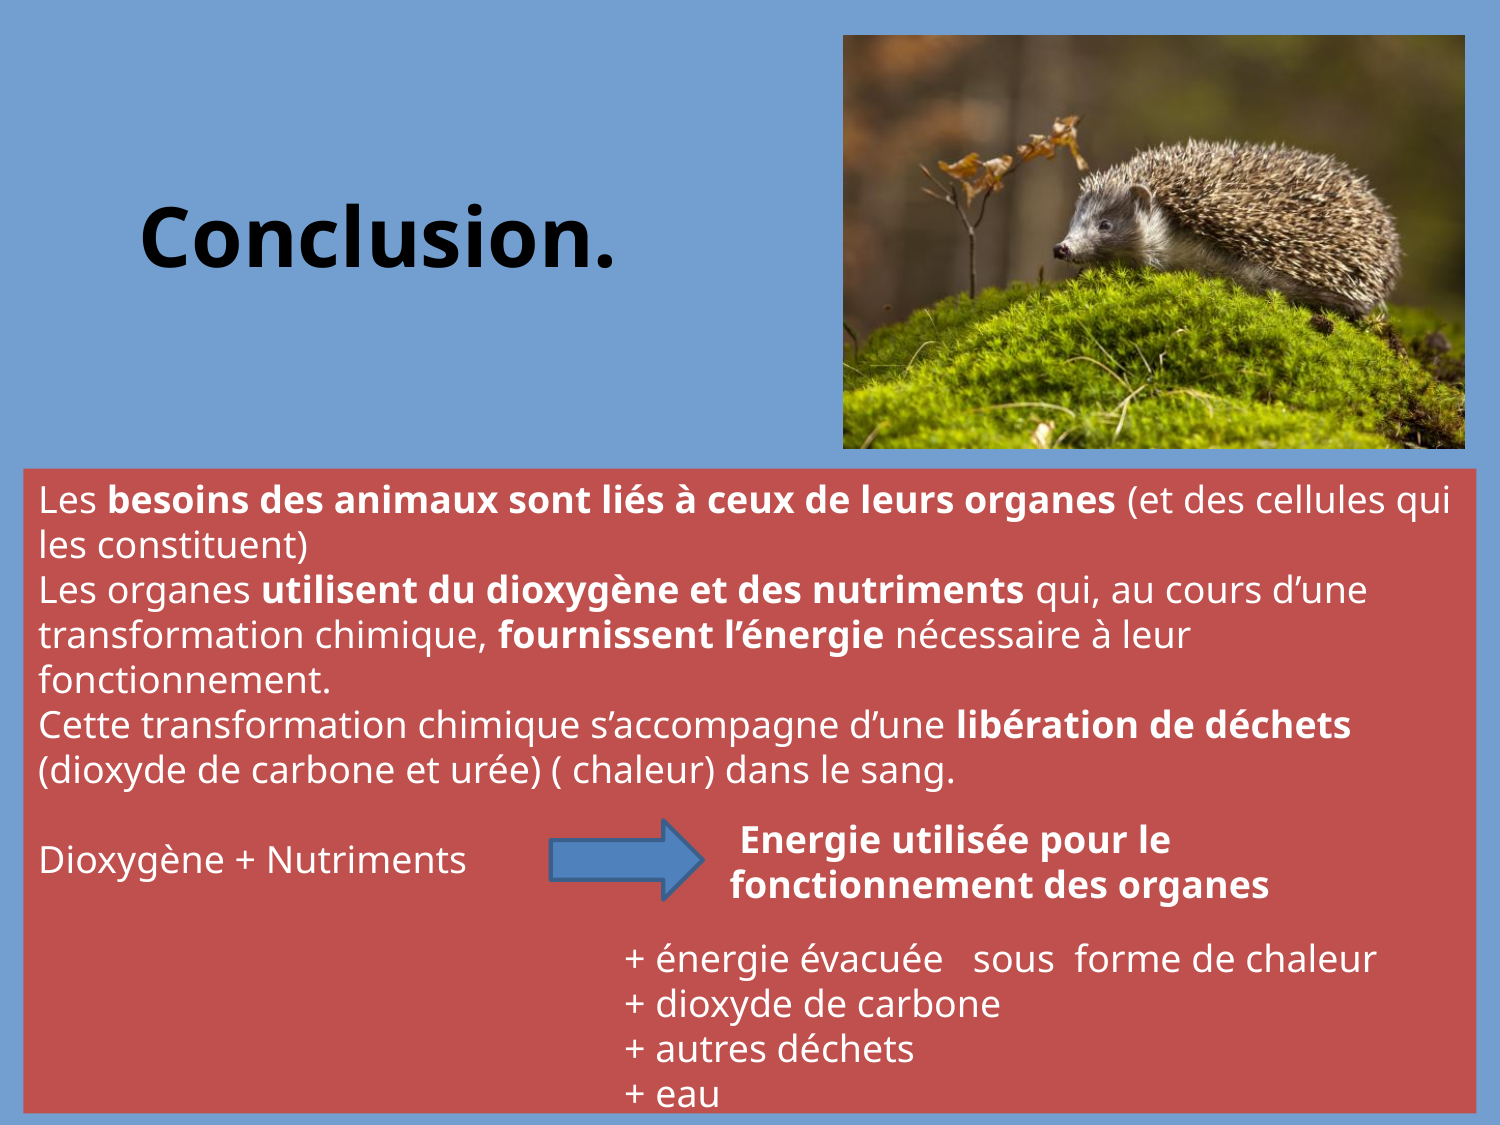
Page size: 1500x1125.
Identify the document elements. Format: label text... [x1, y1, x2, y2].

text_box Les besoins des animaux sont liés à ceux de leurs organes (et des cellules qui les constituent) Les organes utilisent du dioxygène et des nutriments qui, au cours d’une transformation chimique, fournissent l’énergie nécessaire à leur fonctionnement. Cette transformation chimique s’accompagne d’une libération de déchets (dioxyde de carbone et urée) ( chaleur) dans le sang. Dioxygène + Nutriments [23, 468, 1477, 1114]
picture [843, 35, 1465, 449]
text_box Energie utilisée pour le fonctionnement des organes [714, 808, 1371, 928]
text_box Conclusion. [70, 140, 687, 328]
text_box + énergie évacuée sous forme de chaleur + dioxyde de carbone + autres déchets + eau [609, 928, 1465, 1123]
text_box [550, 820, 703, 900]
